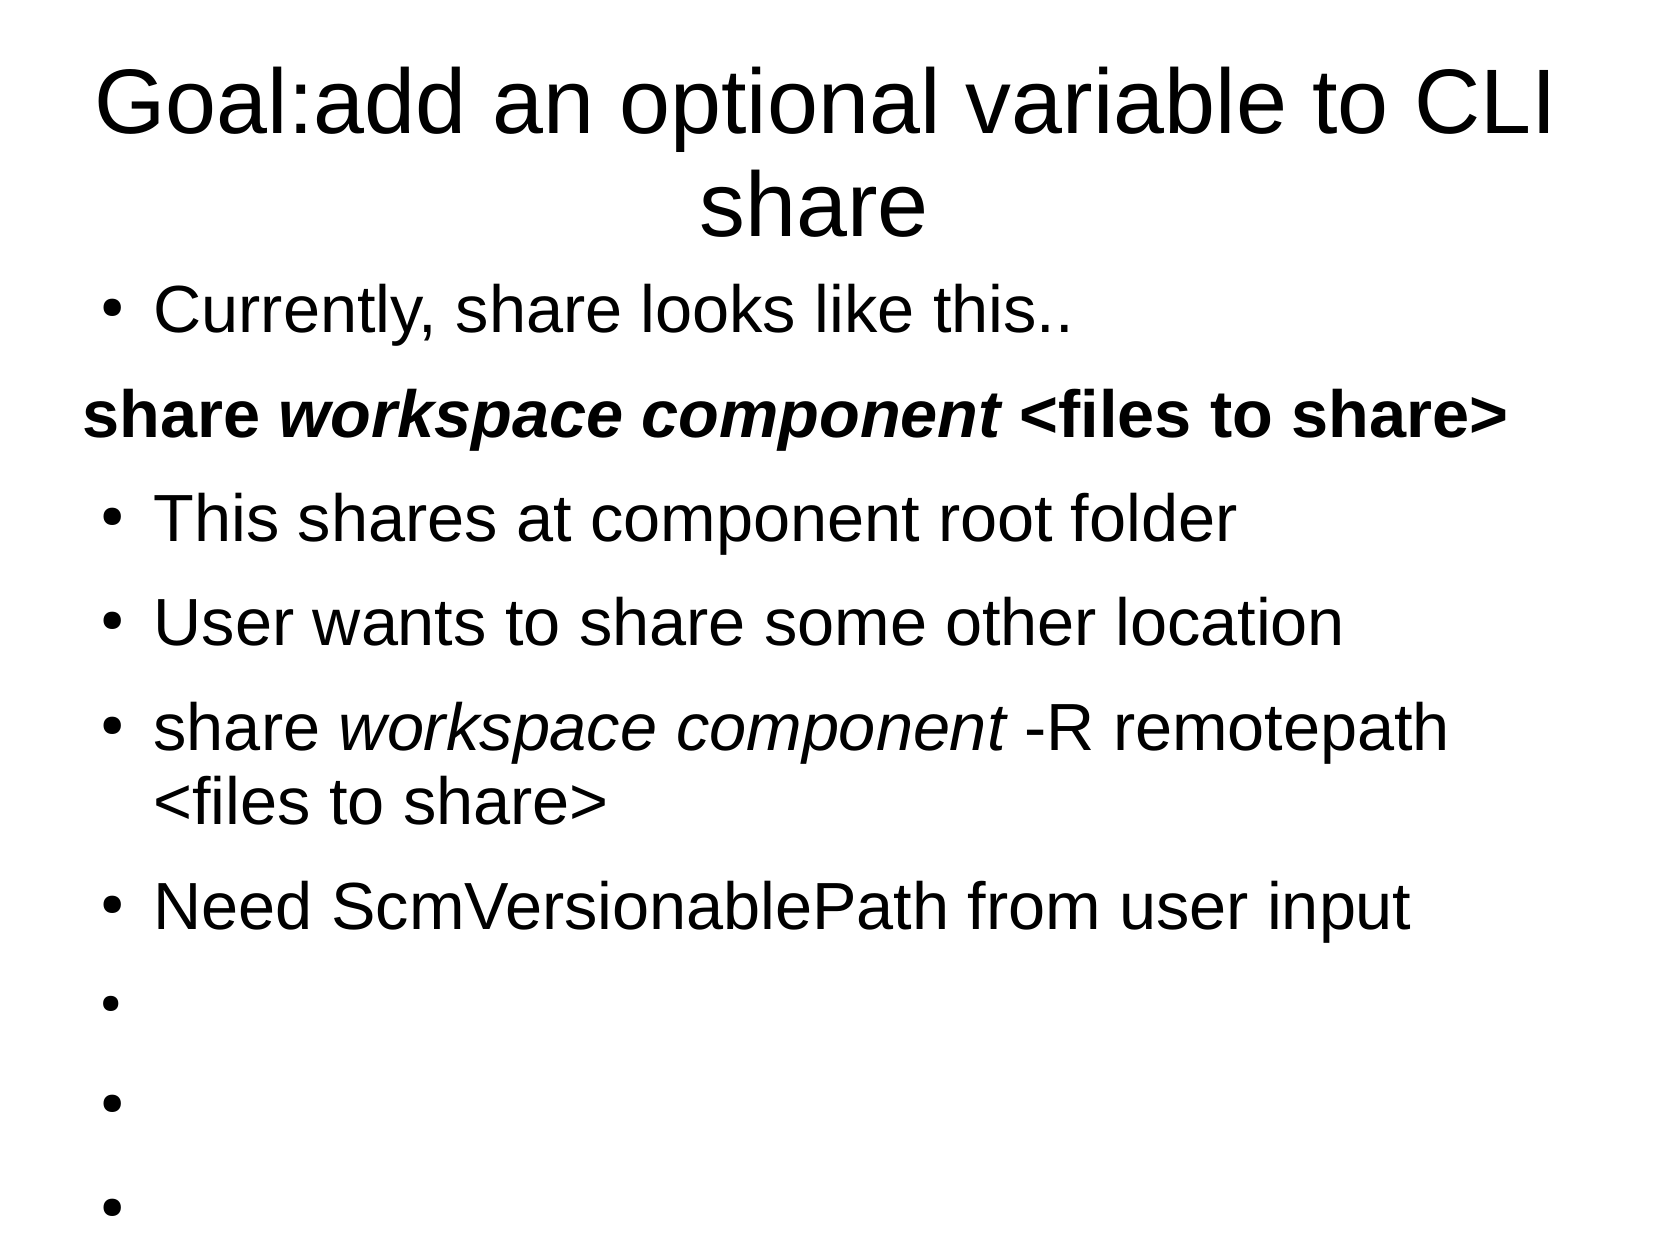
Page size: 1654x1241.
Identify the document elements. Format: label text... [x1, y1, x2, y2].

list Currently, share looks like this.. share workspace component <files to share> This shares at component root folder User wants to share some other location share workspace component -R remotepath <files to share> Need ScmVersionablePath from user input [82, 272, 1571, 1241]
title Goal:add an optional variable to CLI share [82, 50, 1571, 256]
